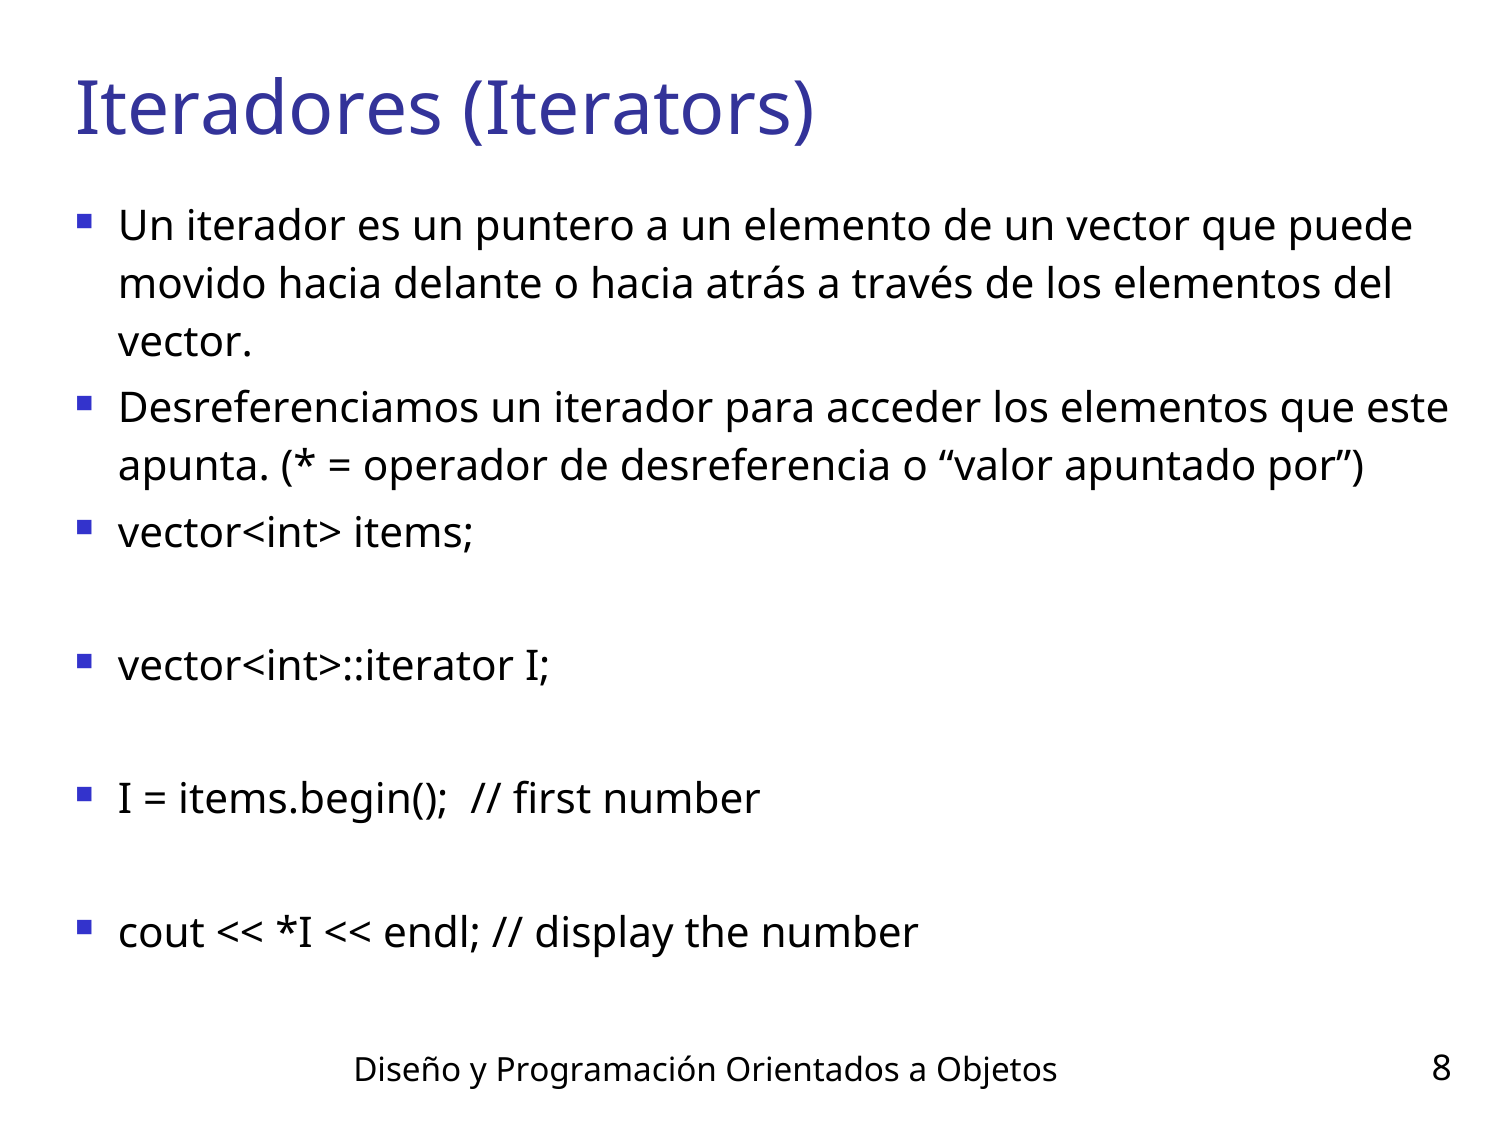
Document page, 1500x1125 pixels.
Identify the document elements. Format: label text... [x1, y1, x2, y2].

title Iteradores (Iterators)‏ [75, 19, 1466, 183]
list Un iterador es un puntero a un elemento de un vector que puede movido hacia delante o hacia atrás a través de los elementos del vector. Desreferenciamos un iterador para acceder los elementos que este apunta. (* = operador de desreferencia o “valor apuntado por”)‏ vector<int> items; vector<int>::iterator I; I = items.begin(); // first number cout << *I << endl; // display the number [75, 195, 1462, 1021]
